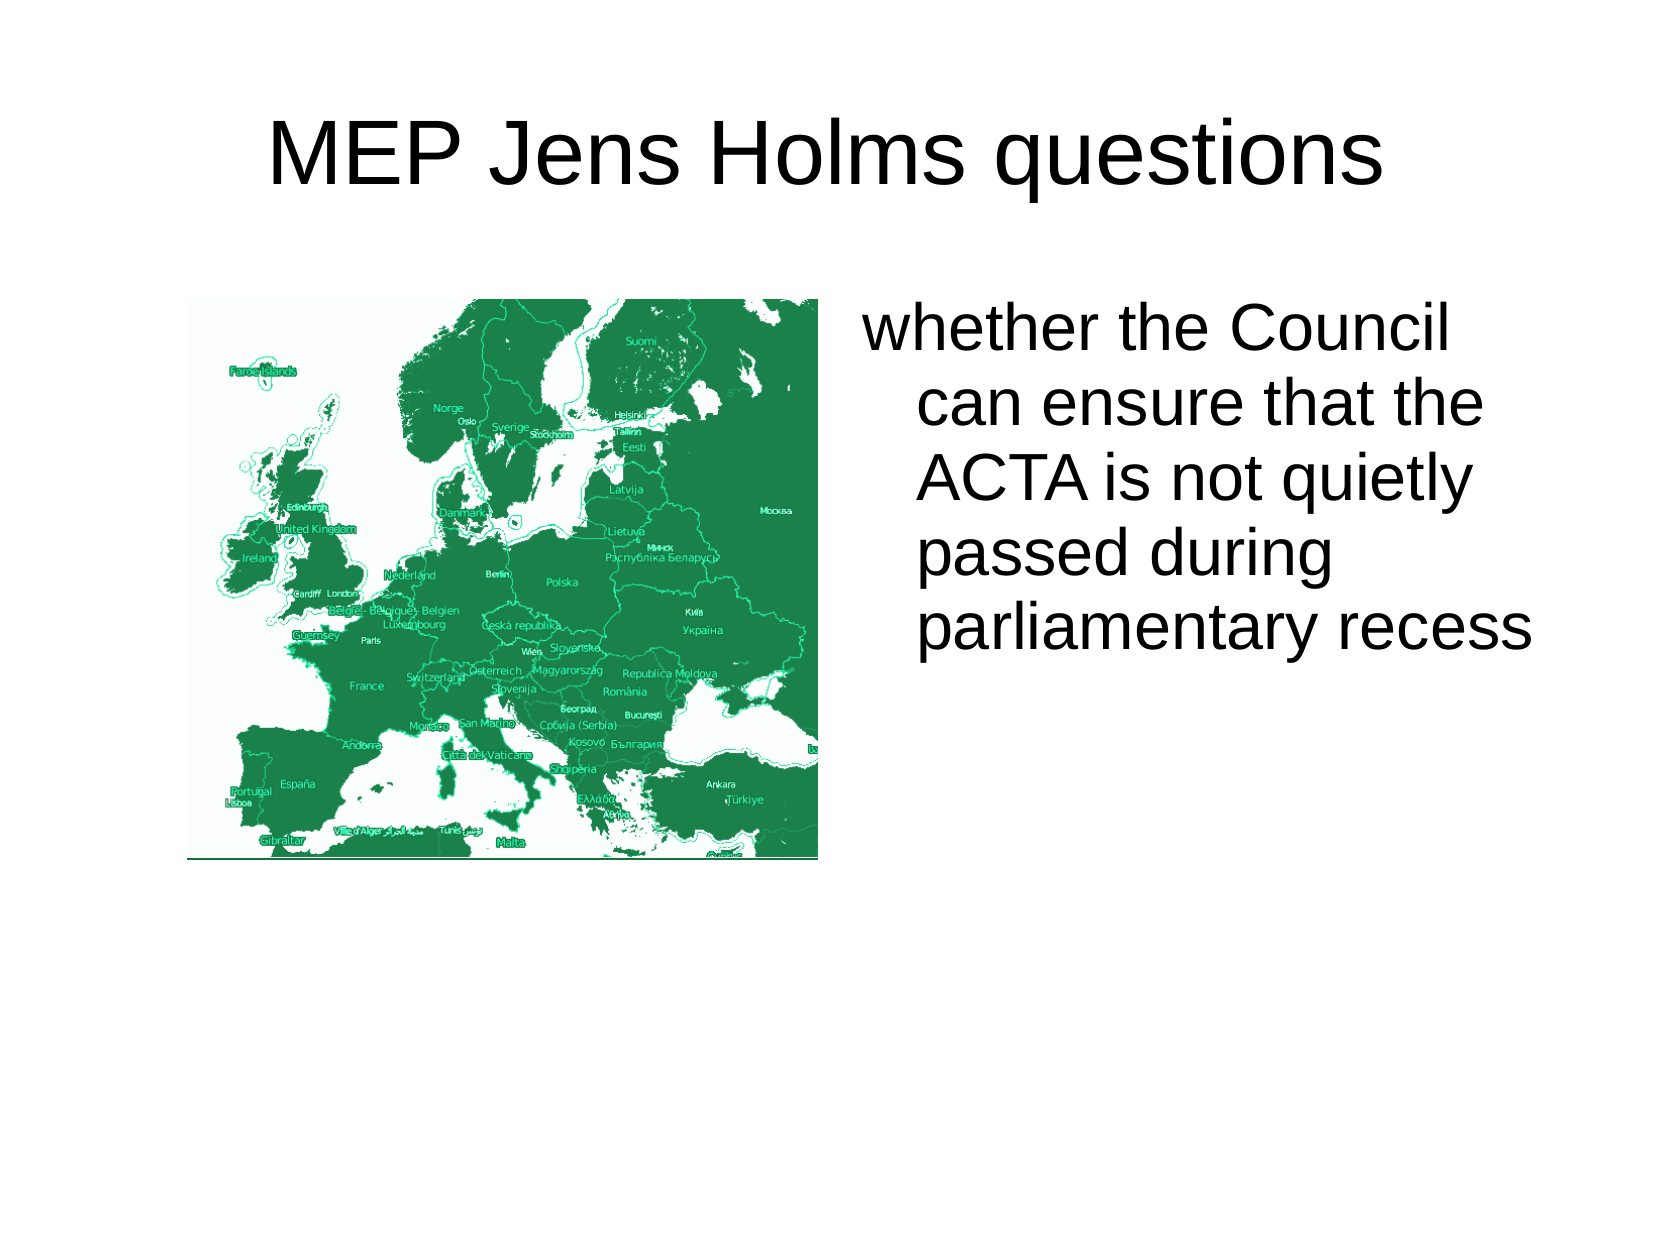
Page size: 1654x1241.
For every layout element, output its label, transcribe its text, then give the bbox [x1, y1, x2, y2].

title MEP Jens Holms questions [82, 49, 1571, 257]
picture [187, 299, 818, 860]
list whether the Council can ensure that the ACTA is not quietly passed during parliamentary recess [845, 290, 1572, 1109]
